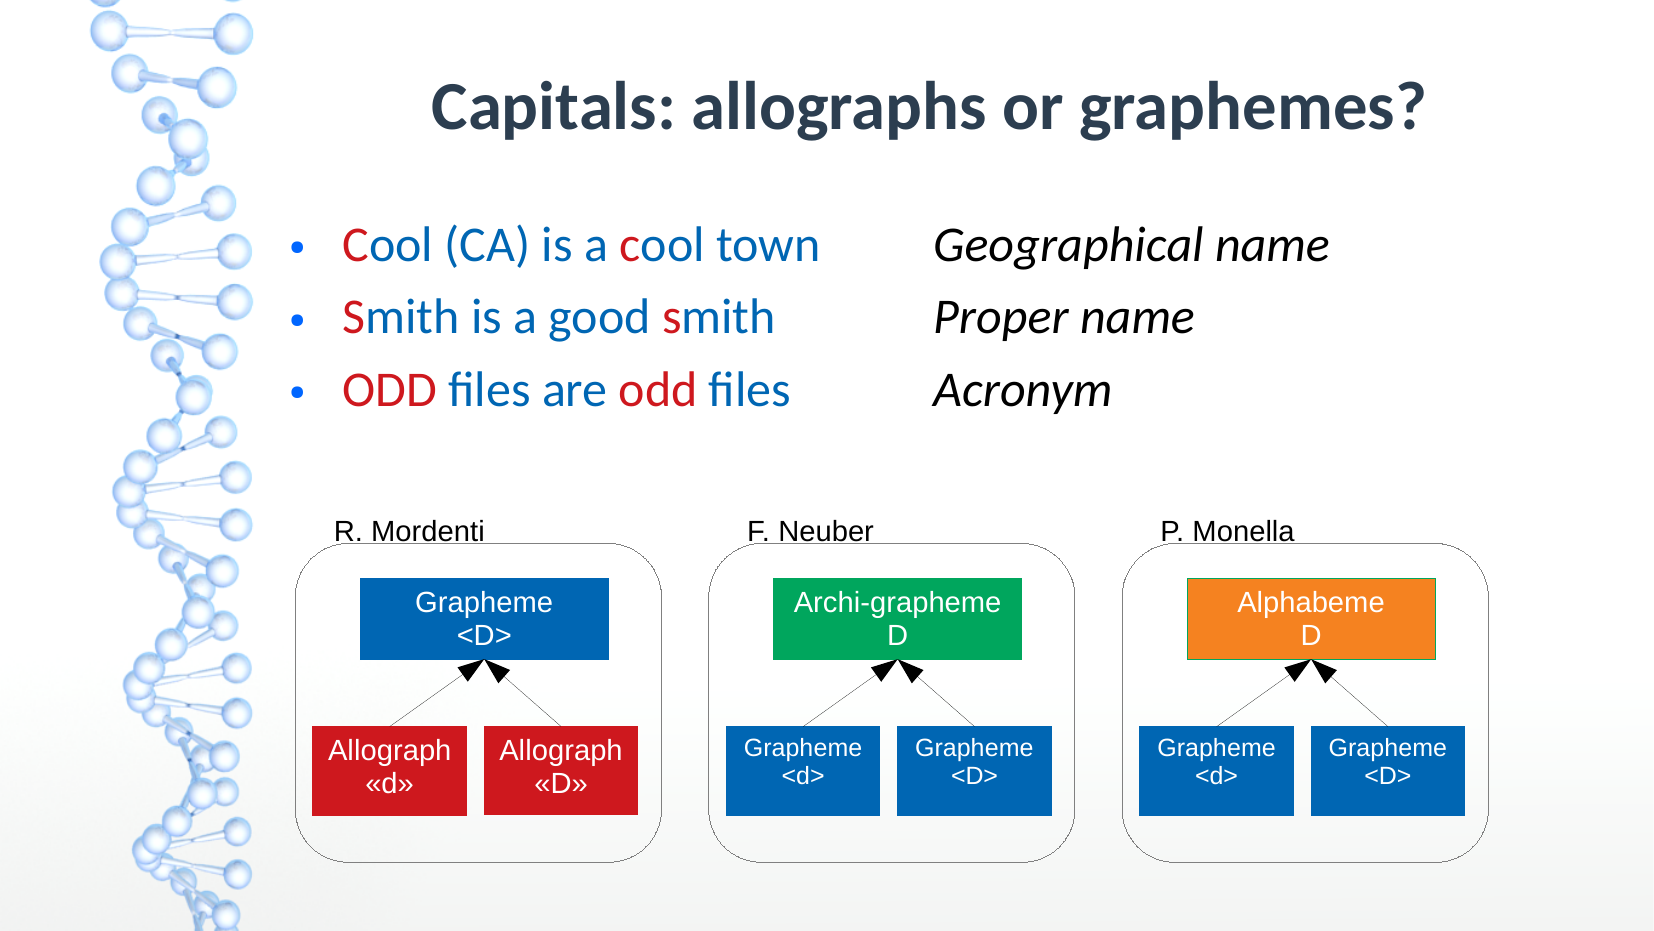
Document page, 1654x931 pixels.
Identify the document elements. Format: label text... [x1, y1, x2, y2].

picture [0, 0, 1654, 931]
list Cool (CA) is a cool town Geographical name Smith is a good smith Proper name ODD files are odd files Acronym [271, 224, 1601, 875]
title Capitals: allographs or graphemes? [265, 35, 1595, 189]
